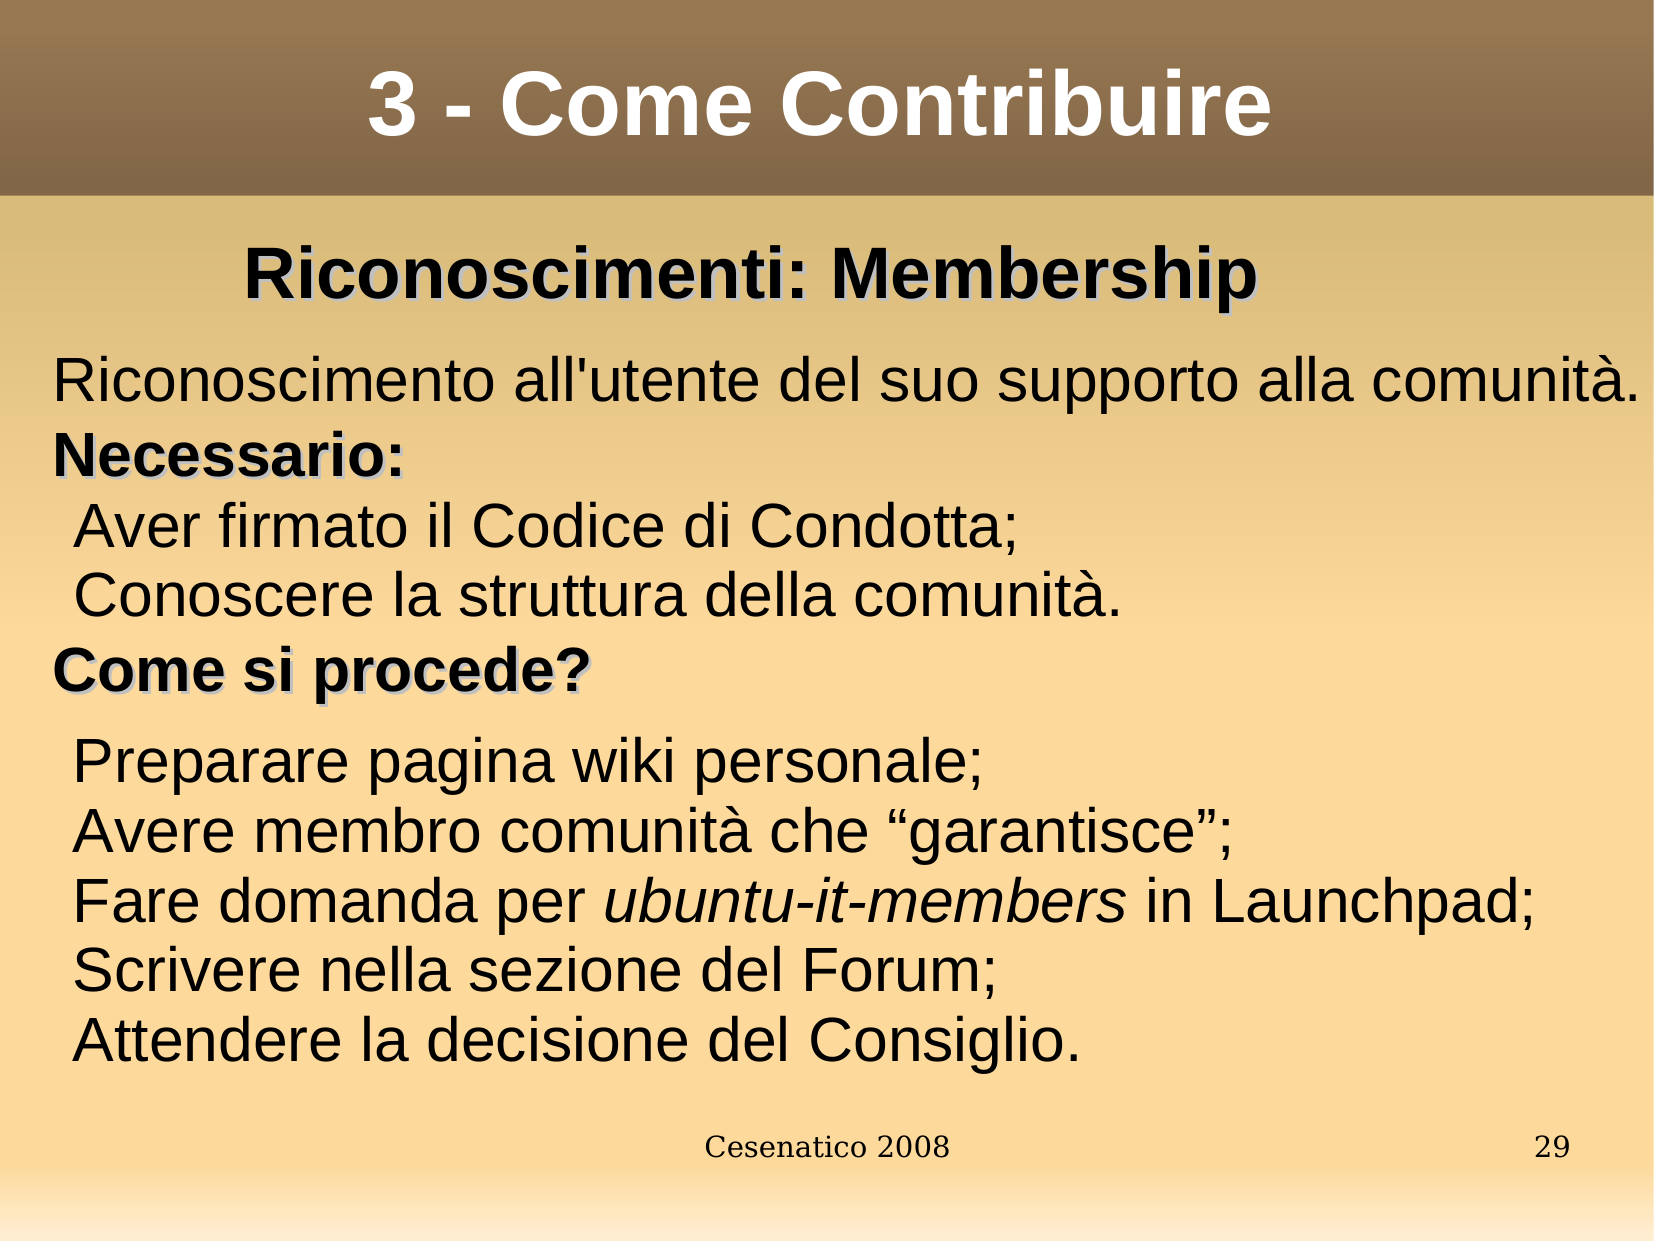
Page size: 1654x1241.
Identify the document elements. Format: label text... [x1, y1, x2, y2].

text_box Come si procede? [37, 627, 609, 713]
text_box Preparare pagina wiki personale; Avere membro comunità che “garantisce”; Fare domanda per ubuntu-it-members in Launchpad; Scrivere nella sezione del Forum; Attendere la decisione del Consiglio. [40, 718, 1605, 1083]
picture [0, 0, 1654, 1241]
text_box Aver firmato il Codice di Condotta; Conoscere la struttura della comunità. [41, 483, 1196, 638]
text_box Riconoscimento all'utente del suo supporto alla comunità. [37, 337, 1654, 423]
text_box Necessario: [37, 412, 422, 498]
text_box Riconoscimenti: Membership [228, 225, 1276, 322]
title 3 - Come Contribuire [76, 7, 1565, 200]
